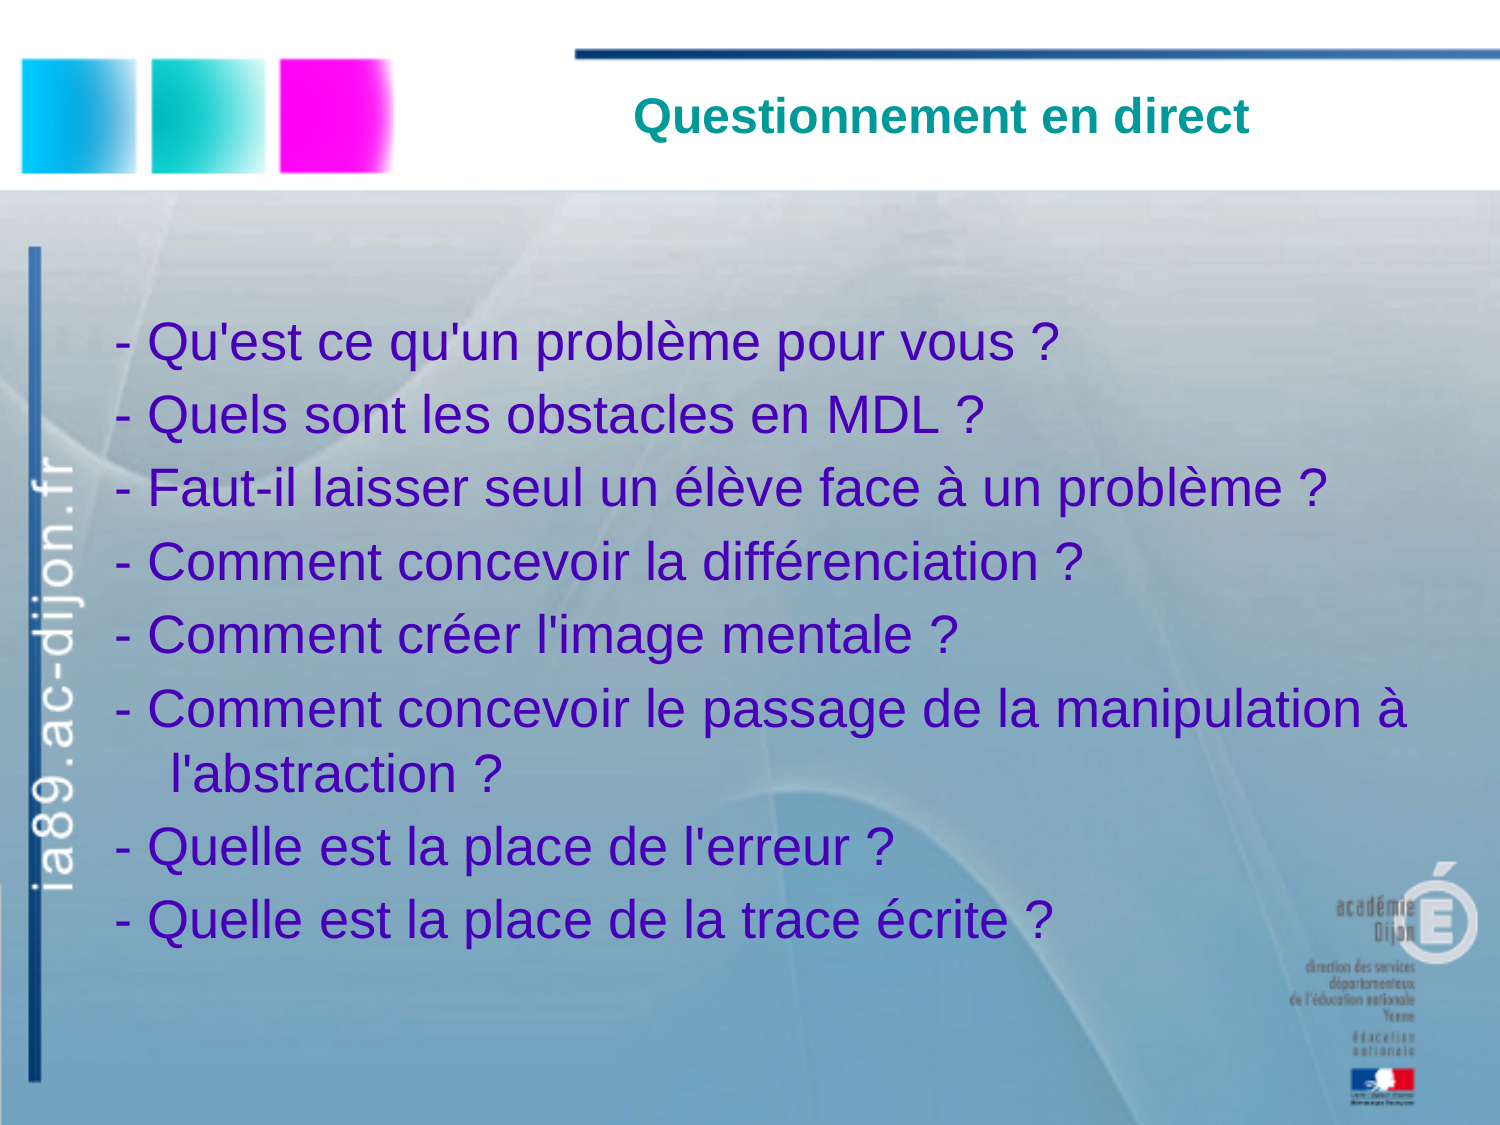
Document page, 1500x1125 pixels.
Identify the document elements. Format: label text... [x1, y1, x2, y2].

title Questionnement en direct [425, 42, 1459, 185]
picture [0, 0, 1500, 1125]
list - Qu'est ce qu'un problème pour vous ? - Quels sont les obstacles en MDL ? - Faut-il laisser seul un élève face à un problème ? - Comment concevoir la différenciation ? - Comment créer l'image mentale ? - Comment concevoir le passage de la manipulation à l'abstraction ? - Quelle est la place de l'erreur ? - Quelle est la place de la trace écrite ? [99, 298, 1486, 1013]
